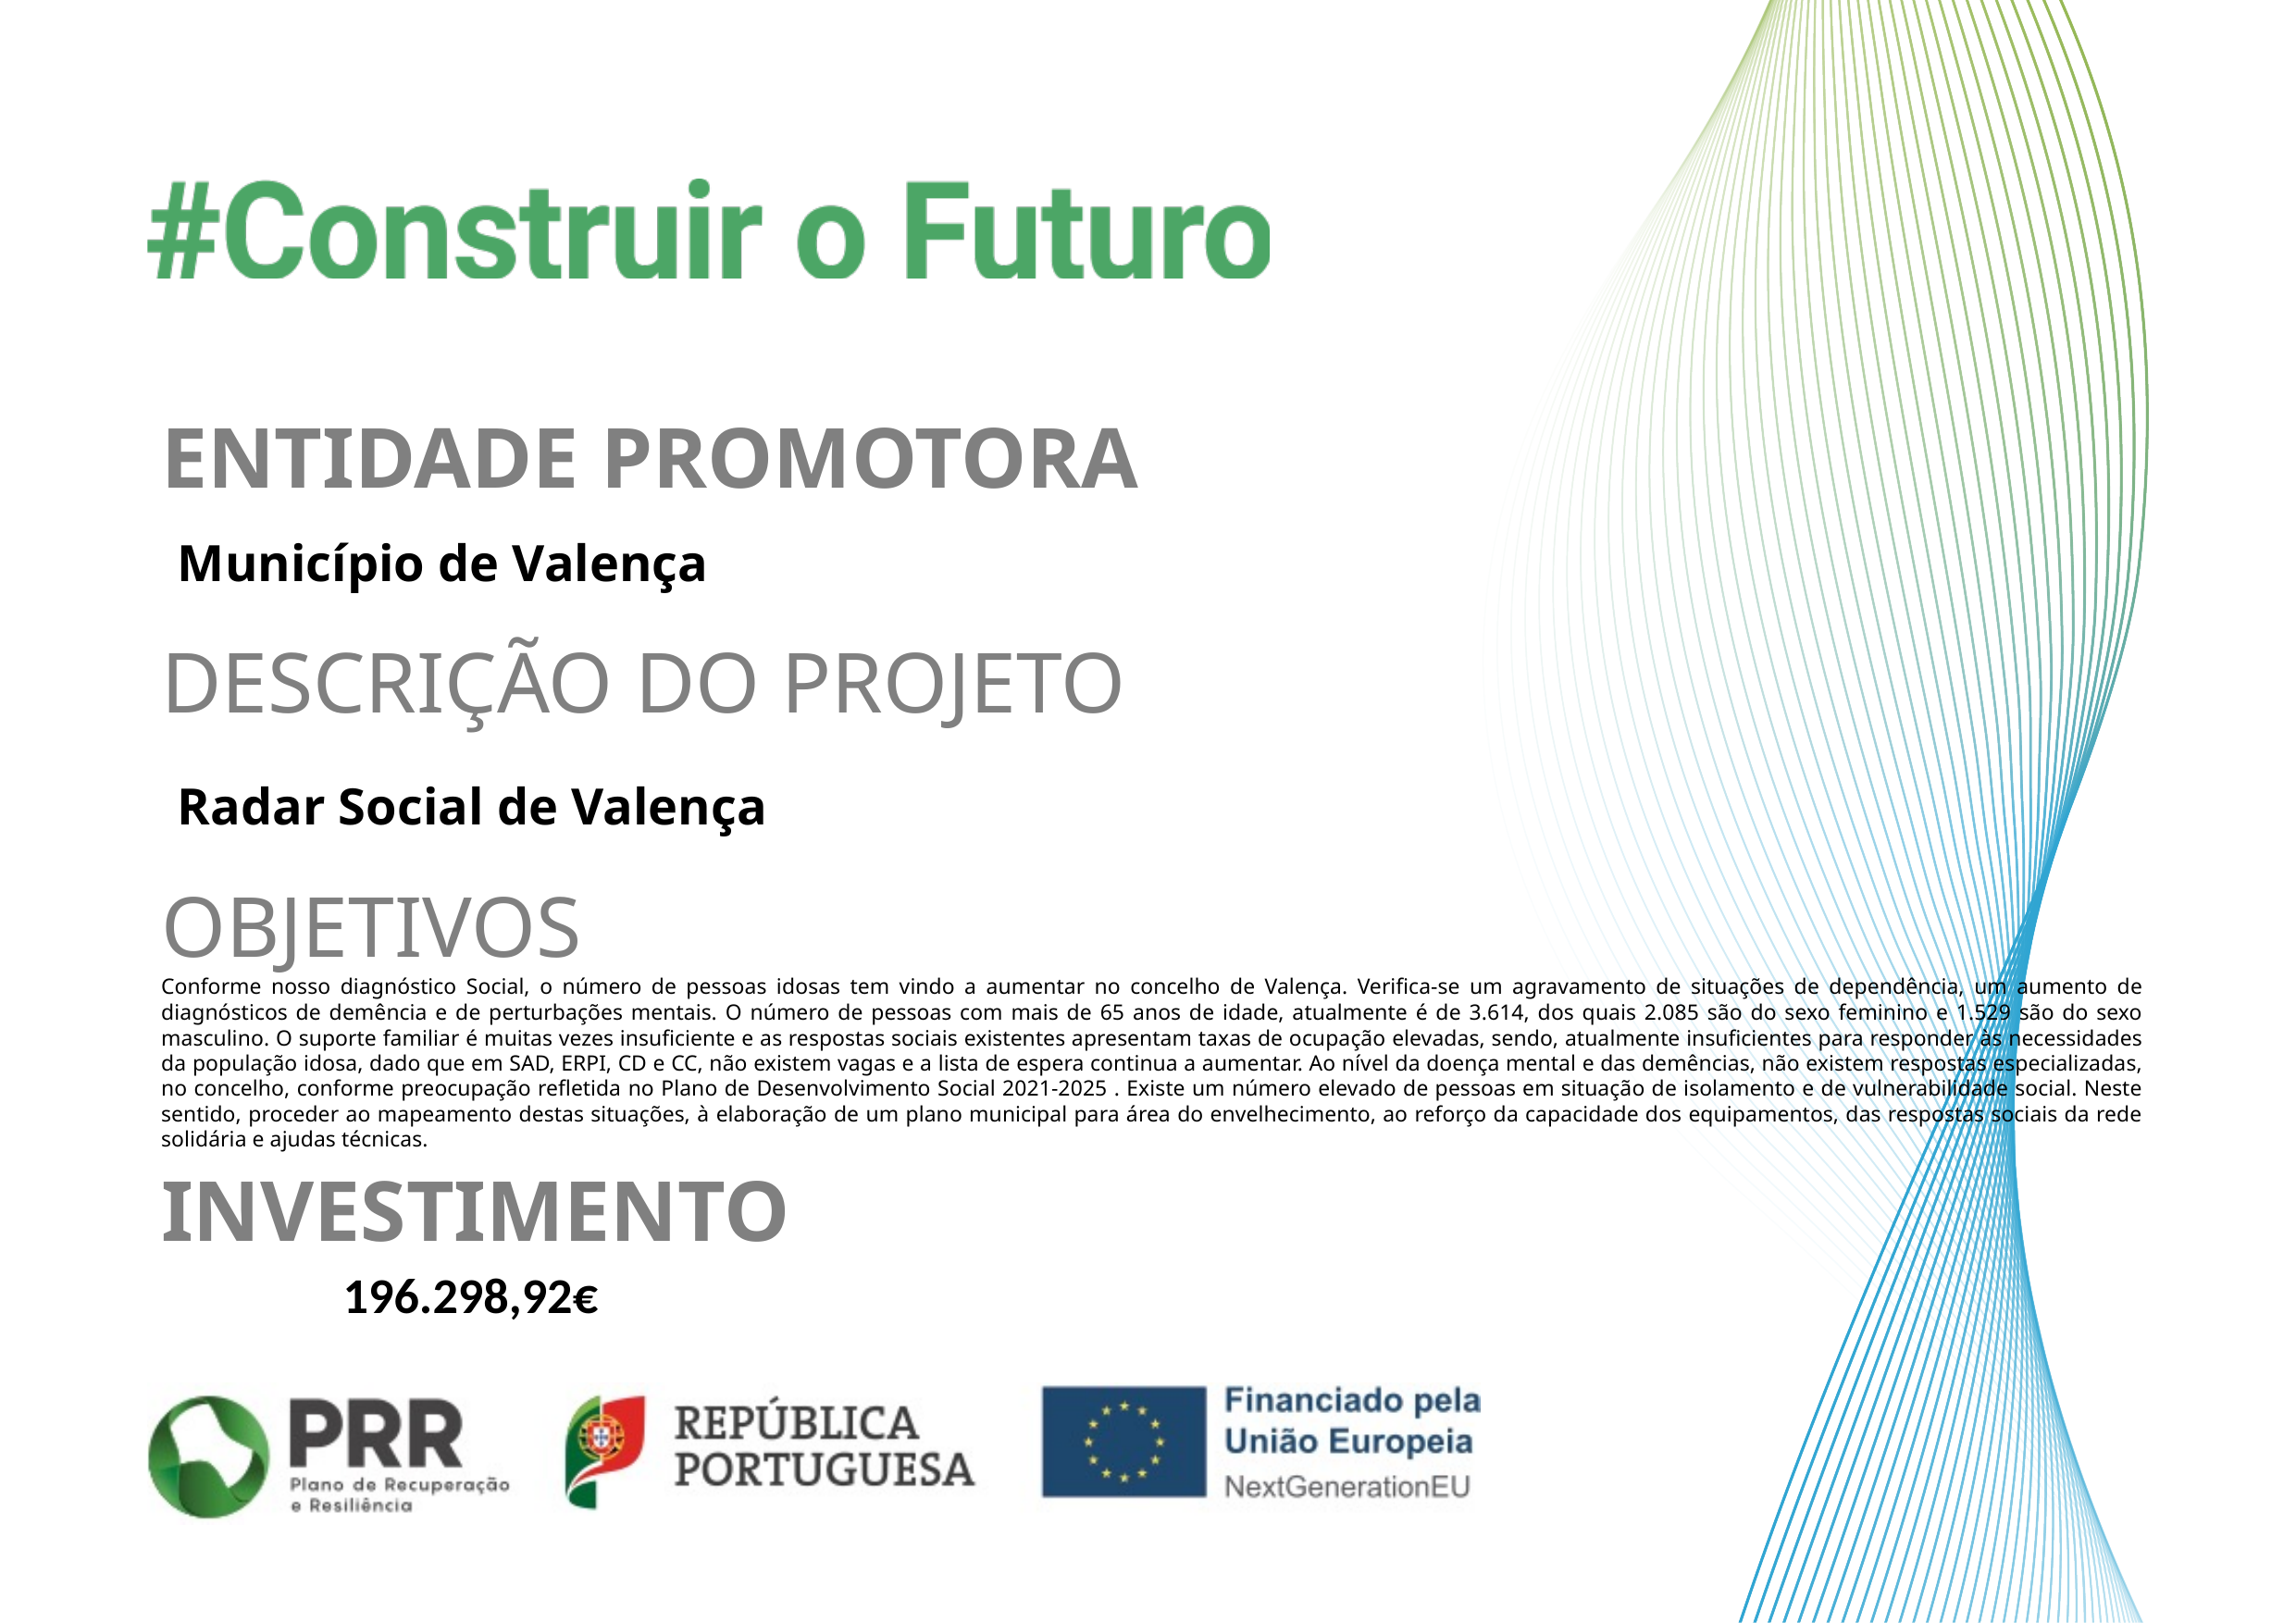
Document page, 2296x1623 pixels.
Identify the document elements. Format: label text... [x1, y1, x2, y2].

text_box INVESTIMENTO [147, 1151, 1810, 1266]
text_box DESCRIÇÃO DO PROJETO [147, 623, 1810, 737]
picture [0, 0, 2296, 1623]
text_box 196.298,92€ [136, 1269, 1421, 1356]
text_box OBJETIVOS Conforme nosso diagnóstico Social, o número de pessoas idosas tem vindo a aumentar no concelho de Valença. Verifica-se um agravamento de situações de dependência, um aumento de diagnósticos de demência e de perturbações mentais. O número de pessoas com mais de 65 anos de idade, atualmente é de 3.614, dos quais 2.085 são do sexo feminino e 1.529 são do sexo masculino. O suporte familiar é muitas vezes insuficiente e as respostas sociais existentes apresentam taxas de ocupação elevadas, sendo, atualmente insuficientes para responder às necessidades da população idosa, dado que em SAD, ERPI, CD e CC, não existem vagas e a lista de espera continua a aumentar. Ao nível da doença mental e das demências, não existem respostas especializadas, no concelho, conforme preocupação refletida no Plano de Desenvolvimento Social 2021-2025 . Existe um número elevado de pessoas em situação de isolamento e de vulnerabilidade social. Neste sentido, proceder ao mapeamento destas situações, à elaboração de um plano municipal para área do envelhecimento, ao reforço da capacidade dos equipamentos, das respostas sociais da rede solidária e ajudas técnicas. [147, 867, 2159, 1158]
text_box Radar Social de Valença [164, 761, 1941, 868]
text_box Município de Valença [164, 520, 1448, 607]
text_box ENTIDADE PROMOTORA [147, 398, 1810, 512]
